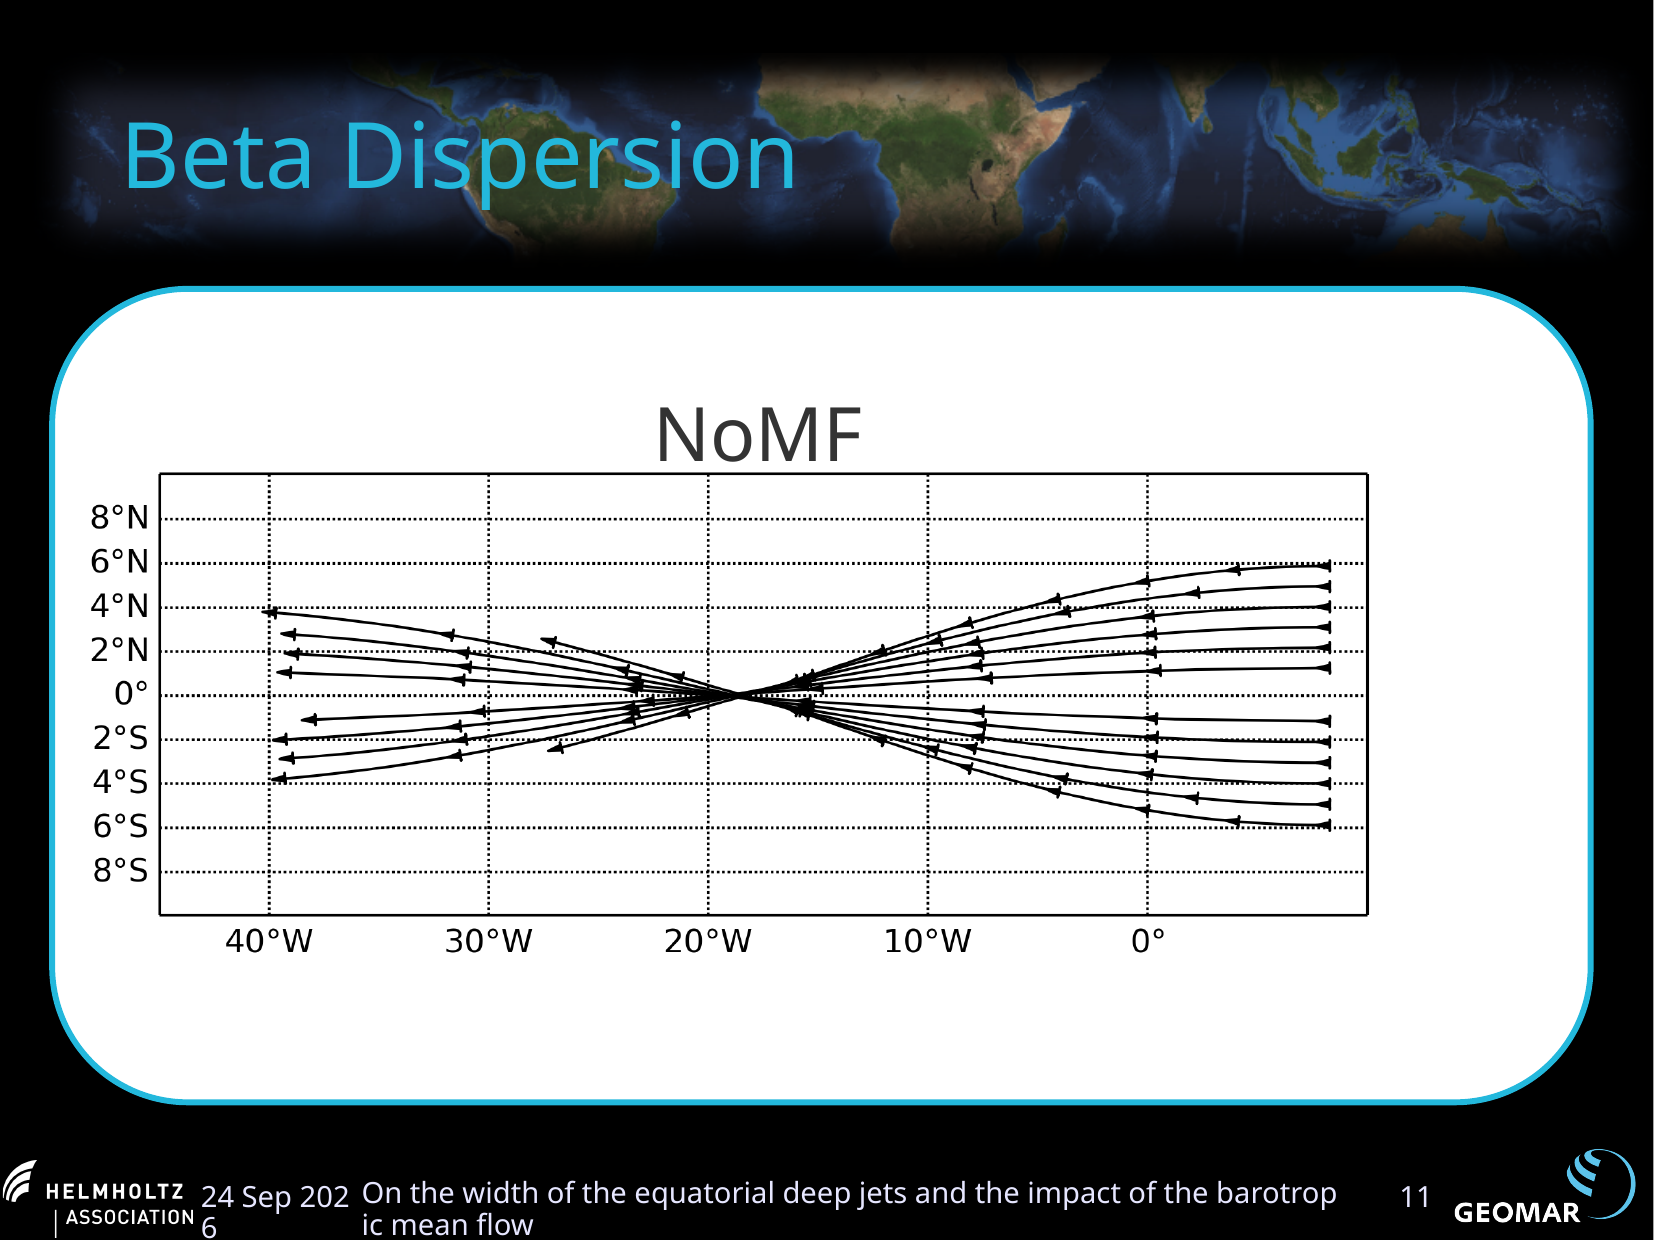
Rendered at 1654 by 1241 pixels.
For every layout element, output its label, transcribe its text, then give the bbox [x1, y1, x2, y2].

picture [9, 53, 1654, 284]
picture [71, 454, 1386, 978]
picture [2, 1160, 193, 1238]
picture [1434, 1128, 1654, 1241]
text_box NoMF [638, 374, 841, 483]
title Beta Dispersion [120, 49, 1571, 257]
text_box [52, 288, 1591, 1103]
